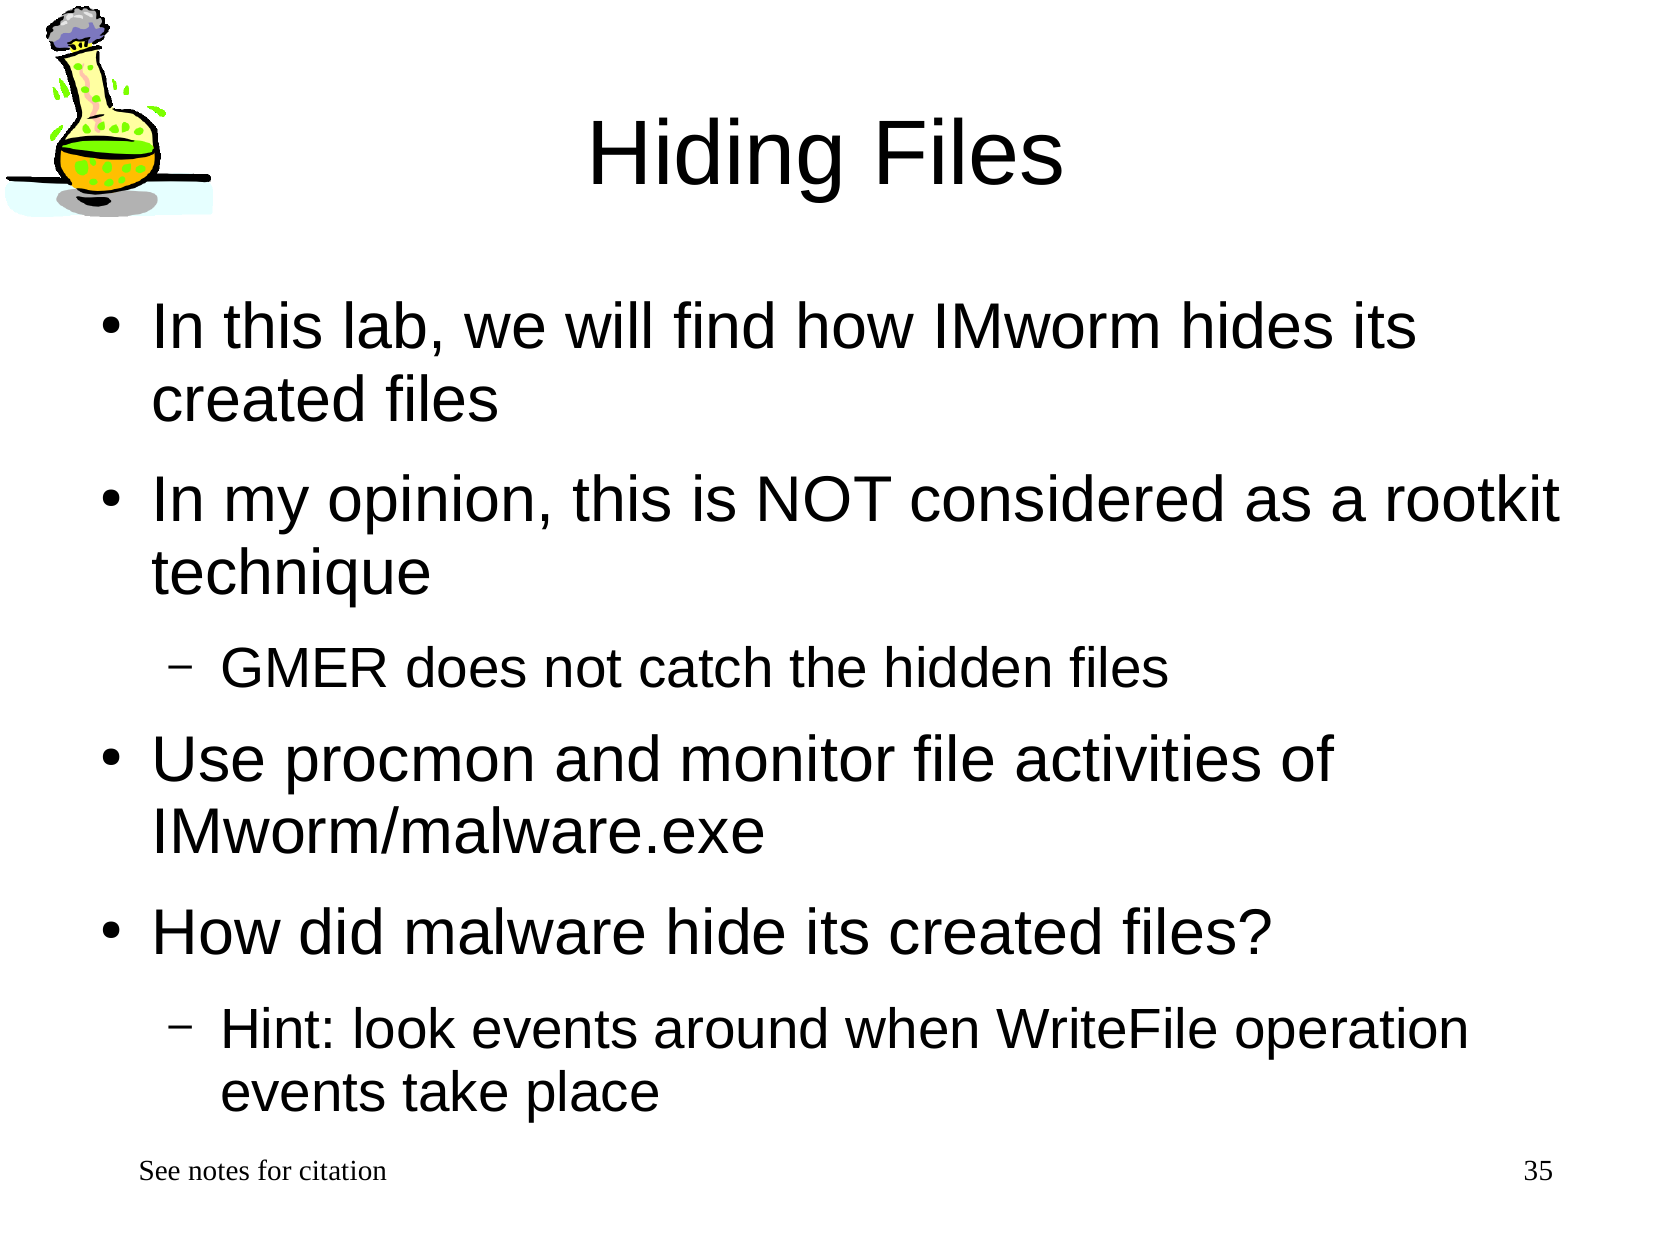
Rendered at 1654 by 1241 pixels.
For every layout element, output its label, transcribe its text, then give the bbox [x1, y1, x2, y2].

title Hiding Files [82, 49, 1571, 257]
picture [5, 6, 213, 217]
list In this lab, we will find how IMworm hides its created files In my opinion, this is NOT considered as a rootkit technique GMER does not catch the hidden files Use procmon and monitor file activities of IMworm/malware.exe How did malware hide its created files? Hint: look events around when WriteFile operation events take place [82, 290, 1576, 1126]
